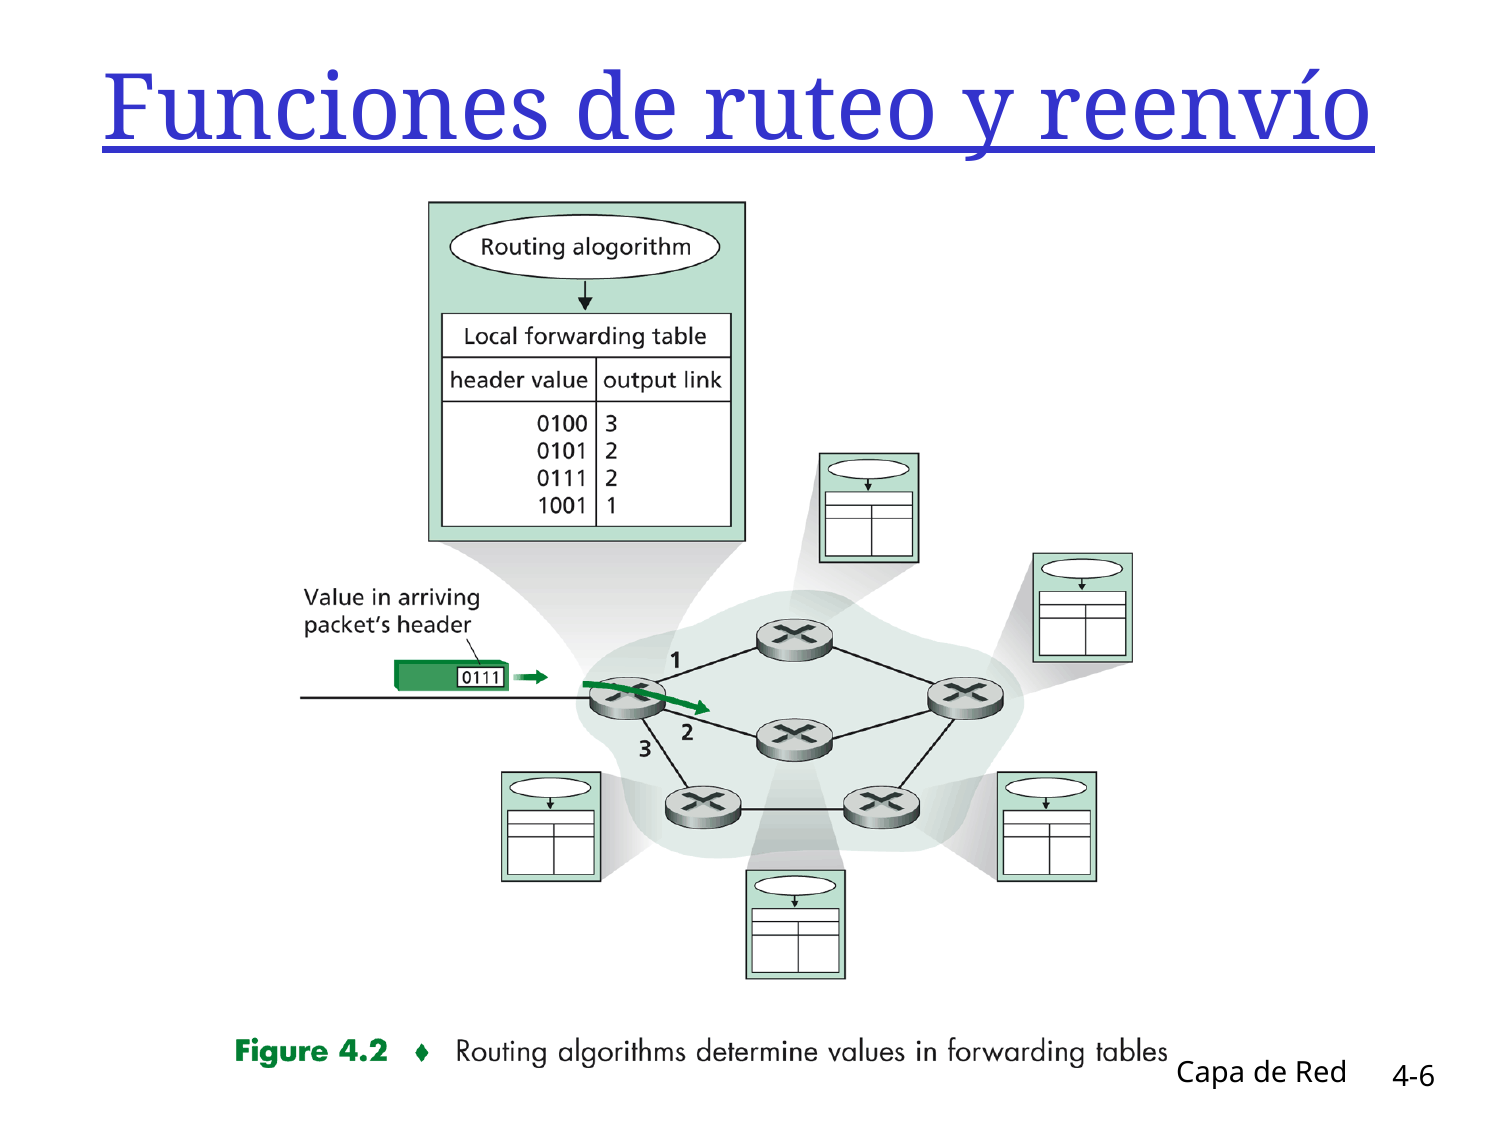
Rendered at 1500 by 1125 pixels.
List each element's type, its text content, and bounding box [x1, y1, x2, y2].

title Funciones de ruteo y reenvío [87, 15, 1426, 196]
picture [236, 201, 1167, 1068]
